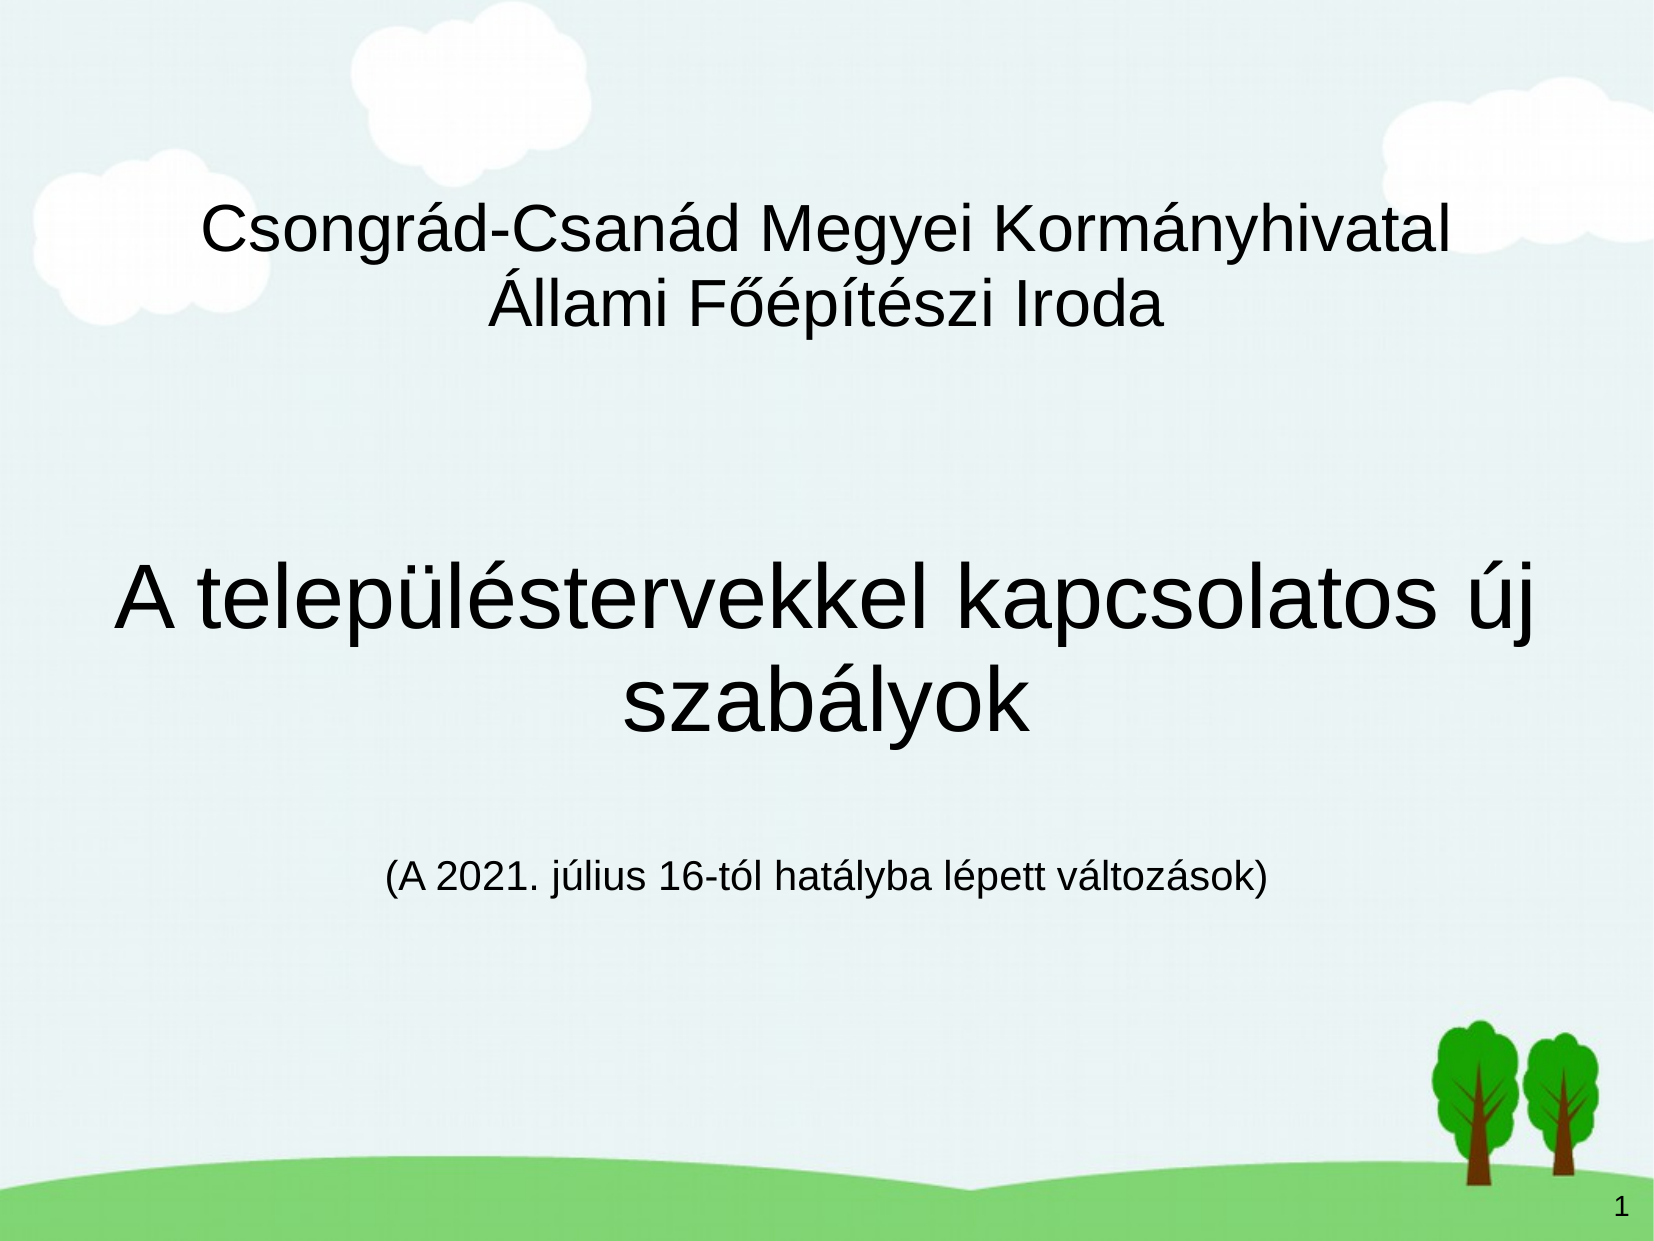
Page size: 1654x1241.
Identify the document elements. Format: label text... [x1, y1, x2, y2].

picture [0, 0, 1654, 1241]
title Csongrád-Csanád Megyei Kormányhivatal Állami Főépítészi Iroda A településtervekkel kapcsolatos új szabályok (A 2021. július 16-tól hatályba lépett változások) [82, 82, 1571, 1111]
